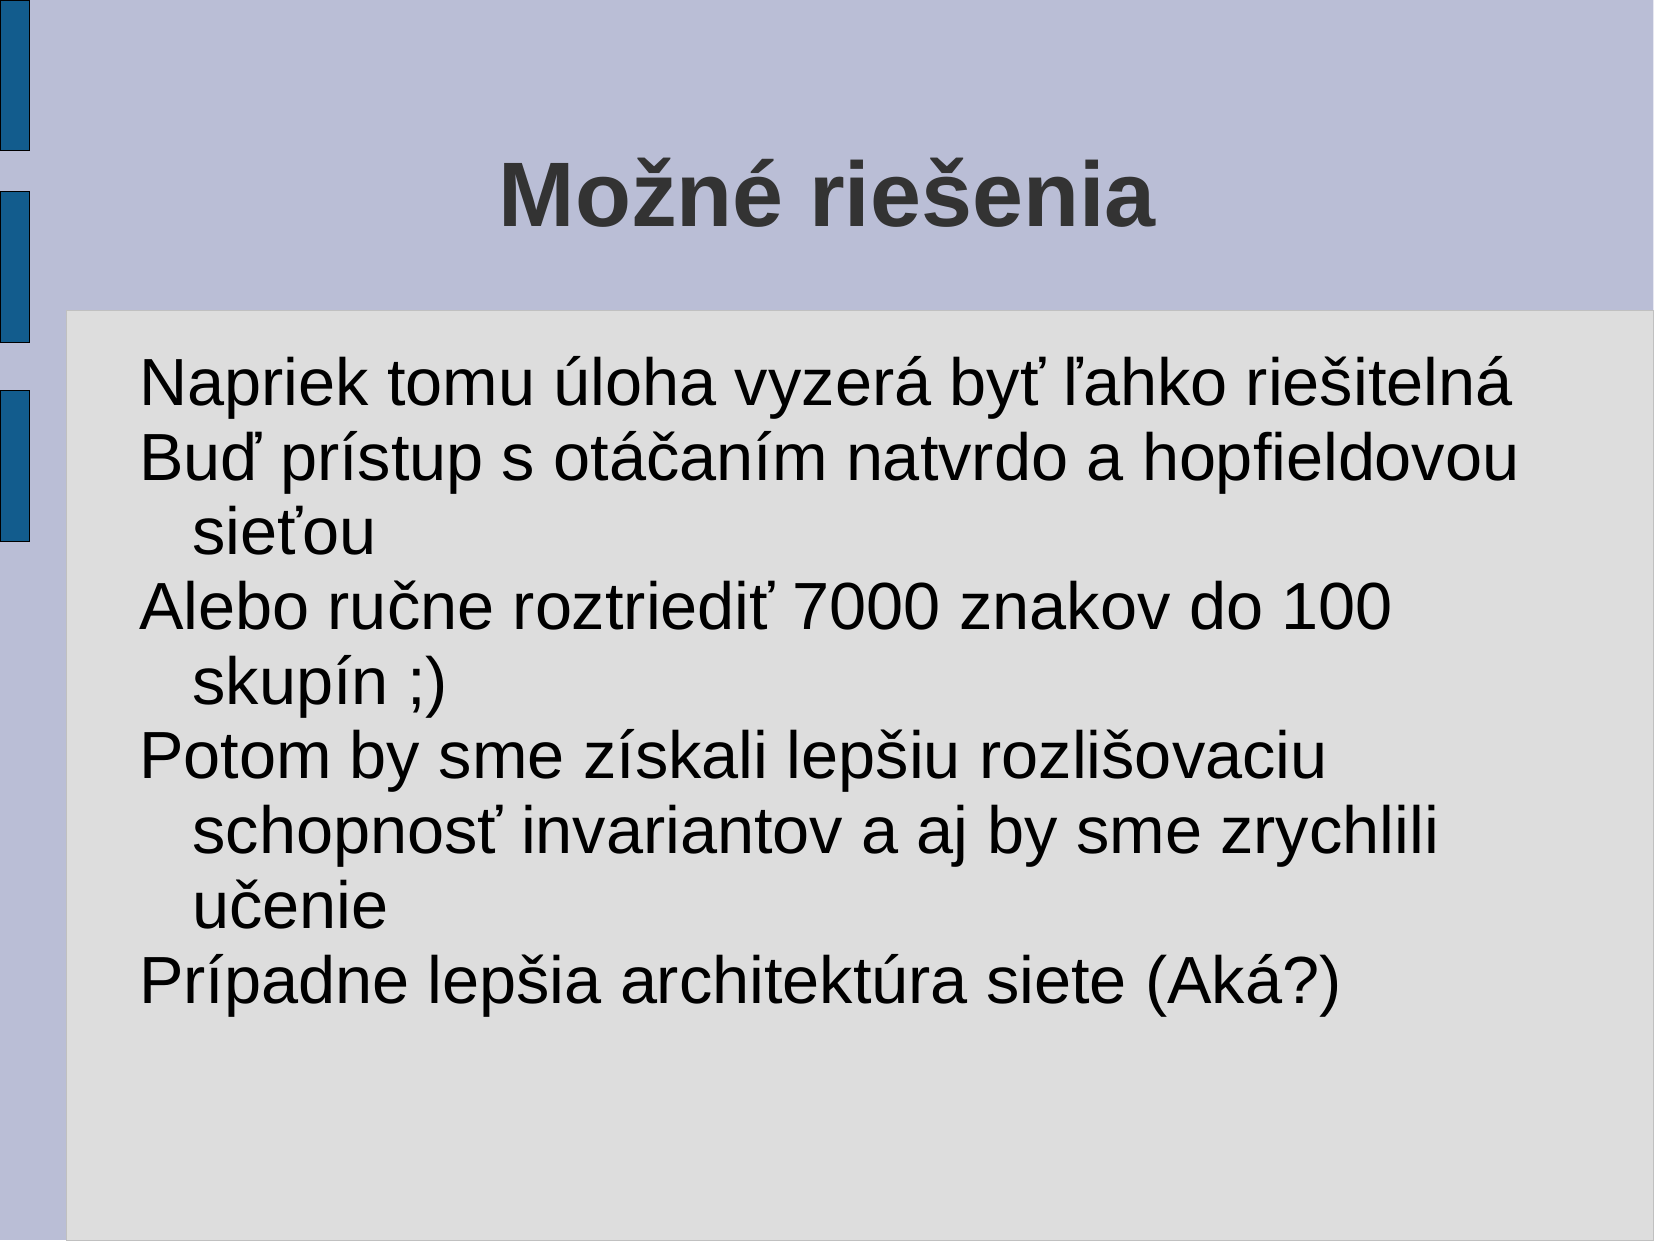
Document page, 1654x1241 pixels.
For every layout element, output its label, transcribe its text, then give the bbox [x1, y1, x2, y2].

list Napriek tomu úloha vyzerá byť ľahko riešitelná Buď prístup s otáčaním natvrdo a hopfieldovou sieťou Alebo ručne roztriediť 7000 znakov do 100 skupín ;) Potom by sme získali lepšiu rozlišovaciu schopnosť invariantov a aj by sme zrychlili učenie Prípadne lepšia architektúra siete (Aká?) [121, 344, 1534, 1127]
title Možné riešenia [121, 91, 1534, 299]
